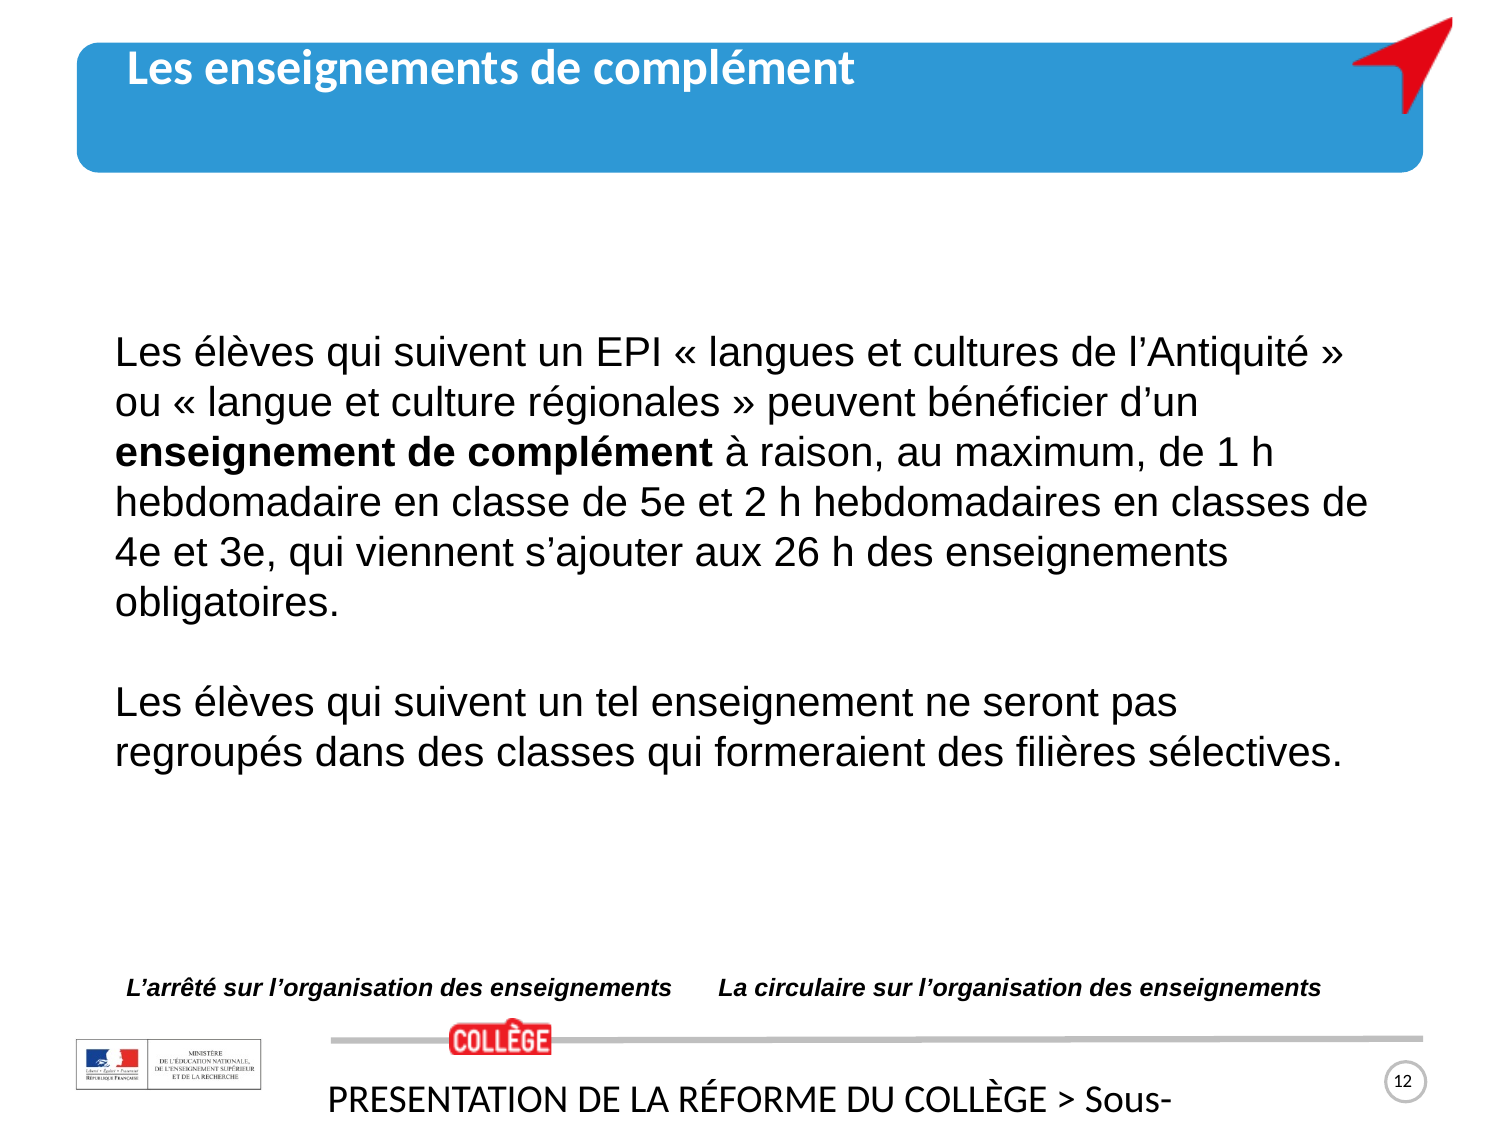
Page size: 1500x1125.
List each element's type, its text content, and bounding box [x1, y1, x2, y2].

text_box La circulaire sur l’organisation des enseignements [703, 964, 1339, 1009]
title Les enseignements de complément [112, 26, 1424, 181]
text_box Les élèves qui suivent un EPI « langues et cultures de l’Antiquité » ou « langue et culture régionales » peuvent bénéficier d’un enseignement de complément à raison, au maximum, de 1 h hebdomadaire en classe de 5e et 2 h hebdomadaires en classes de 4e et 3e, qui viennent s’ajouter aux 26 h des enseignements obligatoires. Les élèves qui suivent un tel enseignement ne seront pas regroupés dans des classes qui formeraient des filières sélectives. [100, 317, 1388, 783]
text_box L’arrêté sur l’organisation des enseignements [111, 964, 689, 1009]
picture [74, 1037, 263, 1091]
